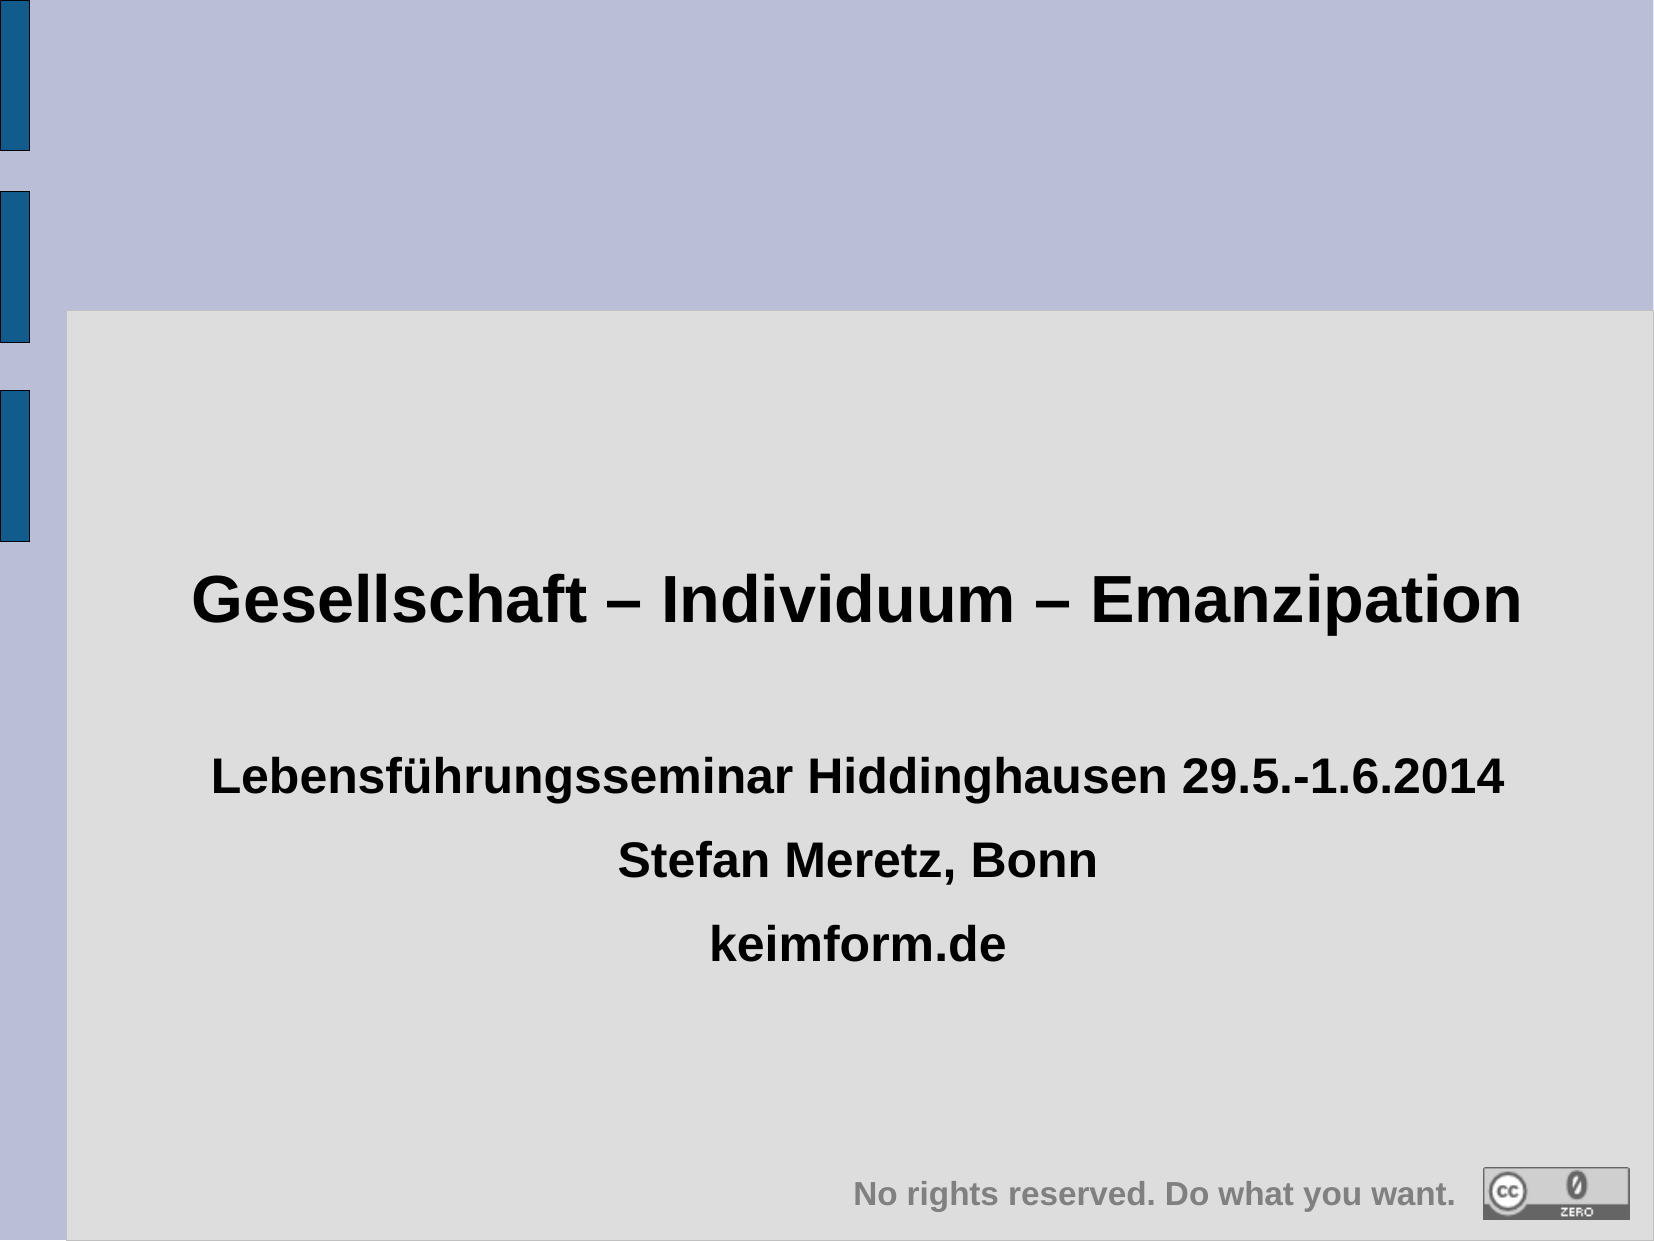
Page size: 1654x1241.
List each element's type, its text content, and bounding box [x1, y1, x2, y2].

text_box No rights reserved. Do what you want. [838, 1167, 1477, 1221]
subtitle Gesellschaft – Individuum – Emanzipation Lebensführungsseminar Hiddinghausen 29.5.-1.6.2014 Stefan Meretz, Bonn keimform.de [121, 344, 1595, 1152]
picture [1483, 1167, 1630, 1220]
